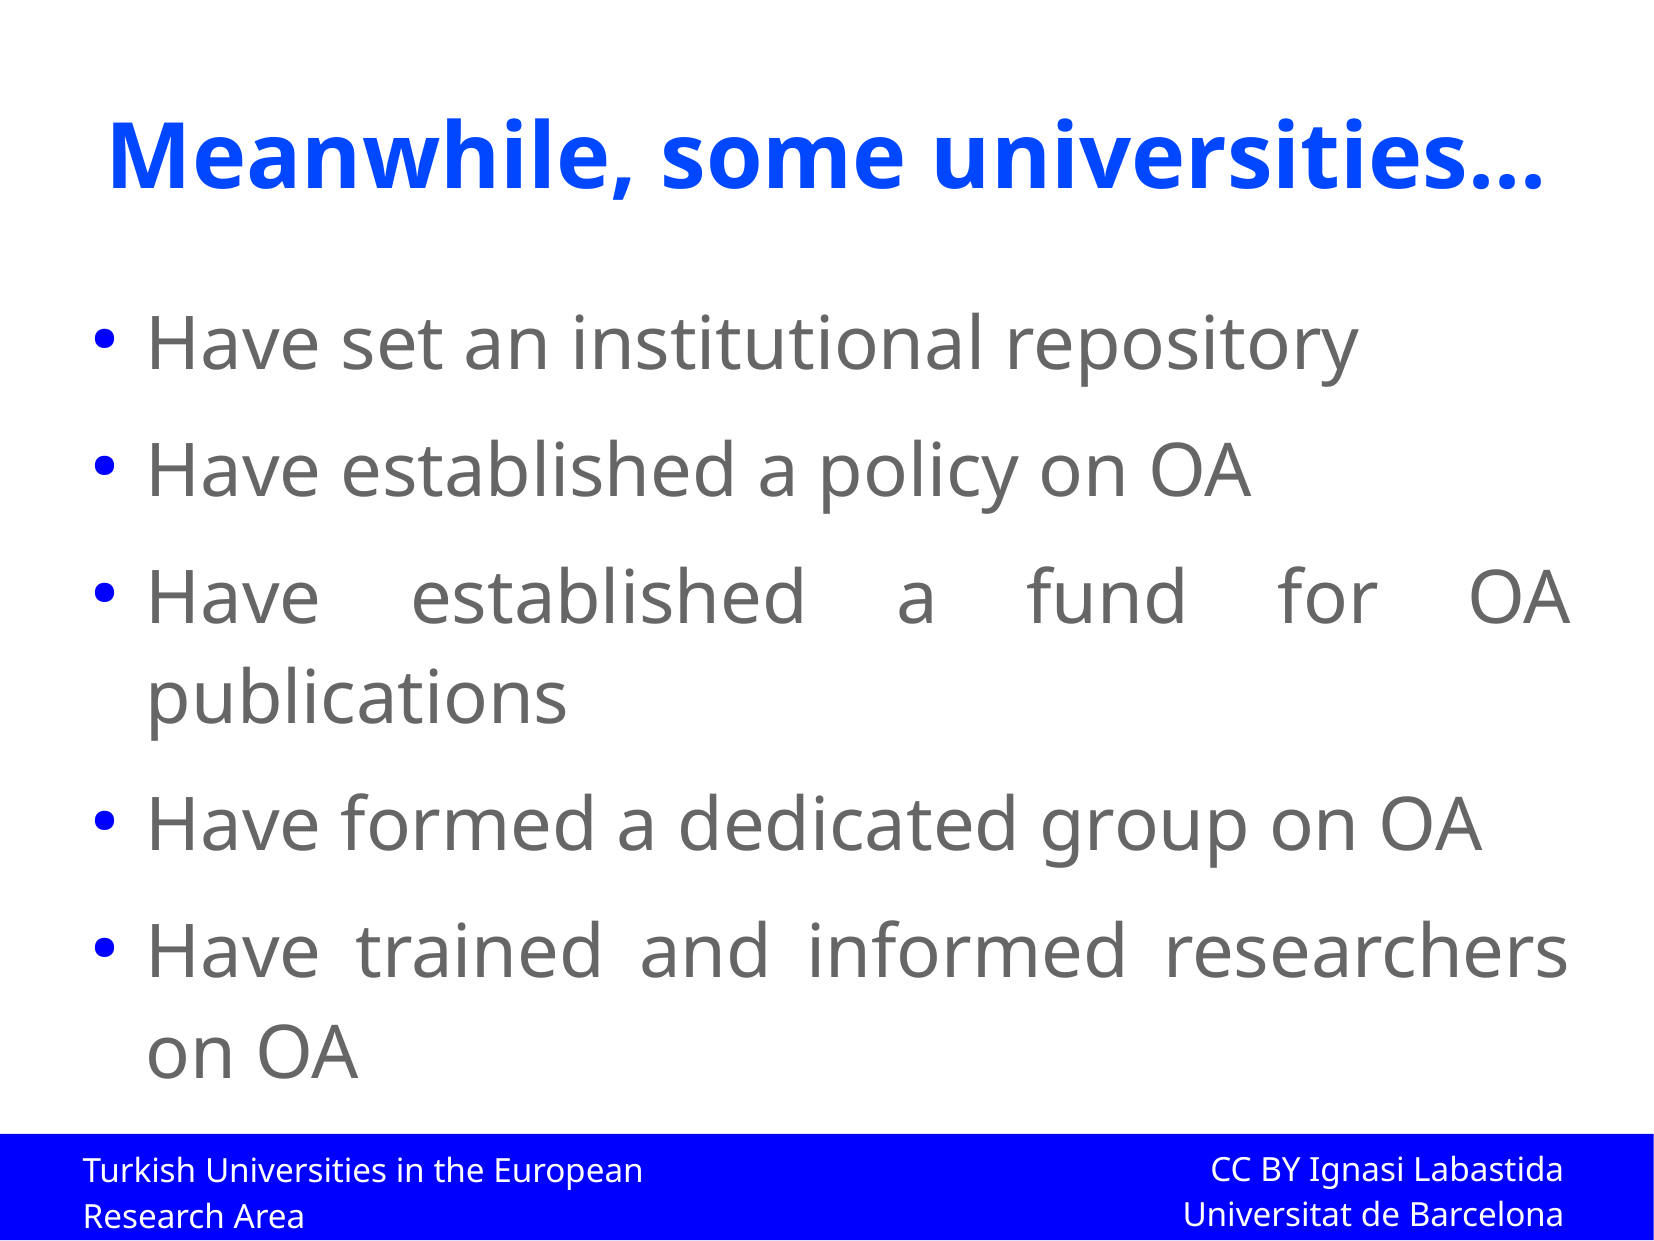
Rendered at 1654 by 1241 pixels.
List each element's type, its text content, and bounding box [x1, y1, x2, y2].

list Have set an institutional repository Have established a policy on OA Have established a fund for OA publications Have formed a dedicated group on OA Have trained and informed researchers on OA [82, 290, 1571, 1109]
title Meanwhile, some universities... [82, 49, 1571, 257]
